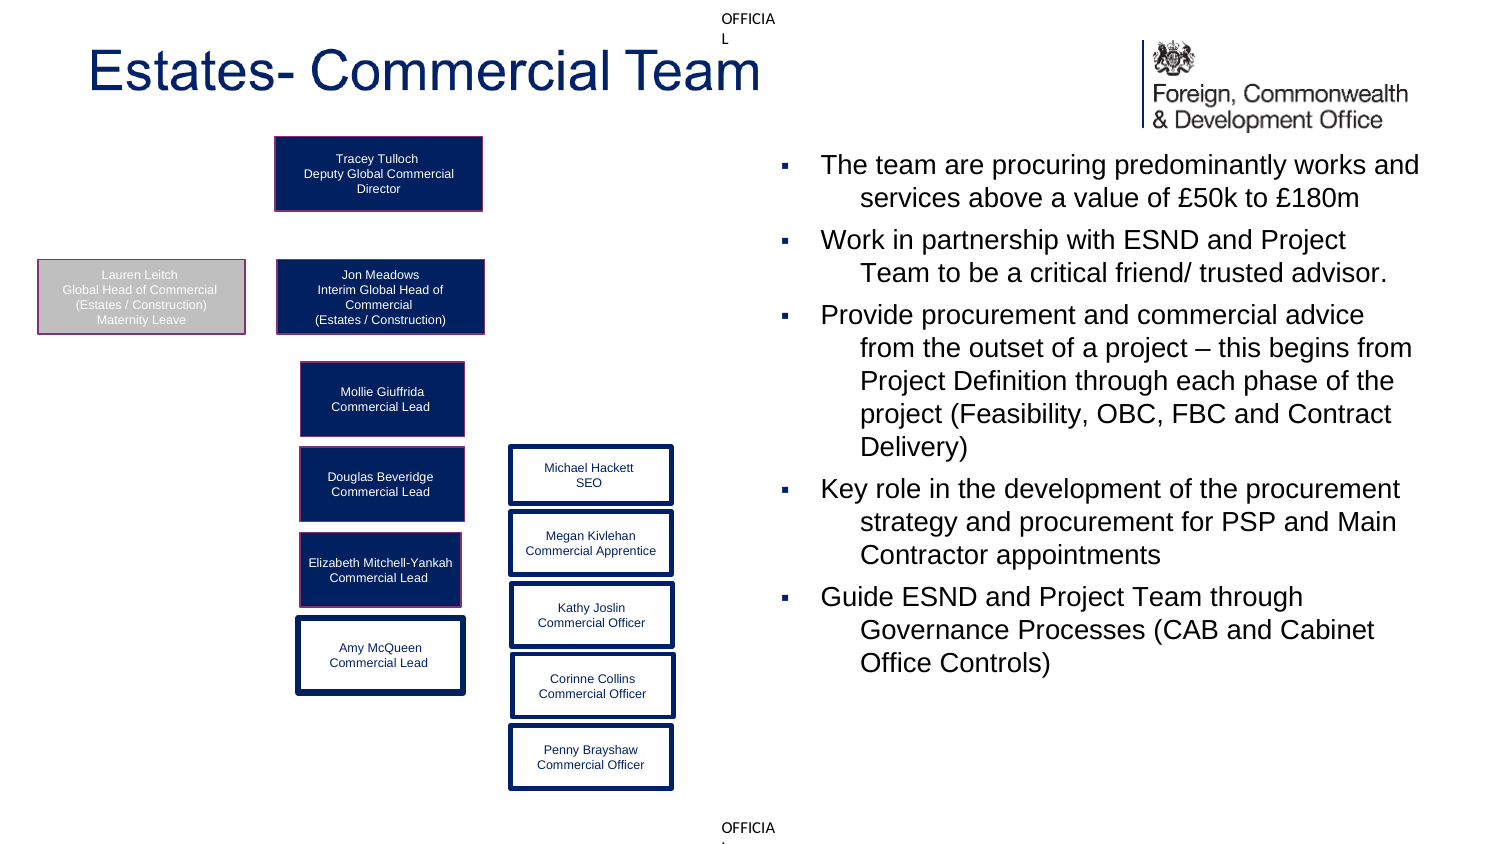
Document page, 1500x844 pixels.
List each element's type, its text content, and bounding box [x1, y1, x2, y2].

text_box Corinne Collins Commercial Officer [512, 654, 673, 717]
text_box Mollie Giuffrida Commercial Lead [300, 362, 465, 436]
text_box Kathy Joslin Commercial Officer [511, 583, 672, 646]
text_box Lauren Leitch Global Head of Commercial (Estates / Construction) Maternity Leave [38, 259, 245, 334]
text_box Tracey Tulloch Deputy Global Commercial Director [275, 137, 483, 211]
text_box Jon Meadows Interim Global Head of Commercial (Estates / Construction) [277, 259, 484, 334]
text_box Elizabeth Mitchell-Yankah Commercial Lead [300, 533, 461, 607]
picture [53, 17, 1405, 137]
text_box Penny Brayshaw Commercial Officer [510, 725, 671, 789]
text_box Megan Kivlehan Commercial Apprentice [510, 512, 671, 575]
text_box Amy McQueen Commercial Lead [298, 618, 463, 693]
list The team are procuring predominantly works and services above a value of £50k to £180m Work in partnership with ESND and Project Team to be a critical friend/ trusted advisor. Provide procurement and commercial advice from the outset of a project – this begins from Project Definition through each phase of the project (Feasibility, OBC, FBC and Contract Delivery) Key role in the development of the procurement strategy and procurement for PSP and Main Contractor appointments Guide ESND and Project Team through Governance Processes (CAB and Cabinet Office Controls) [750, 147, 1421, 715]
text_box Douglas Beveridge Commercial Lead [300, 447, 465, 522]
text_box Michael Hackett SEO [510, 447, 671, 504]
